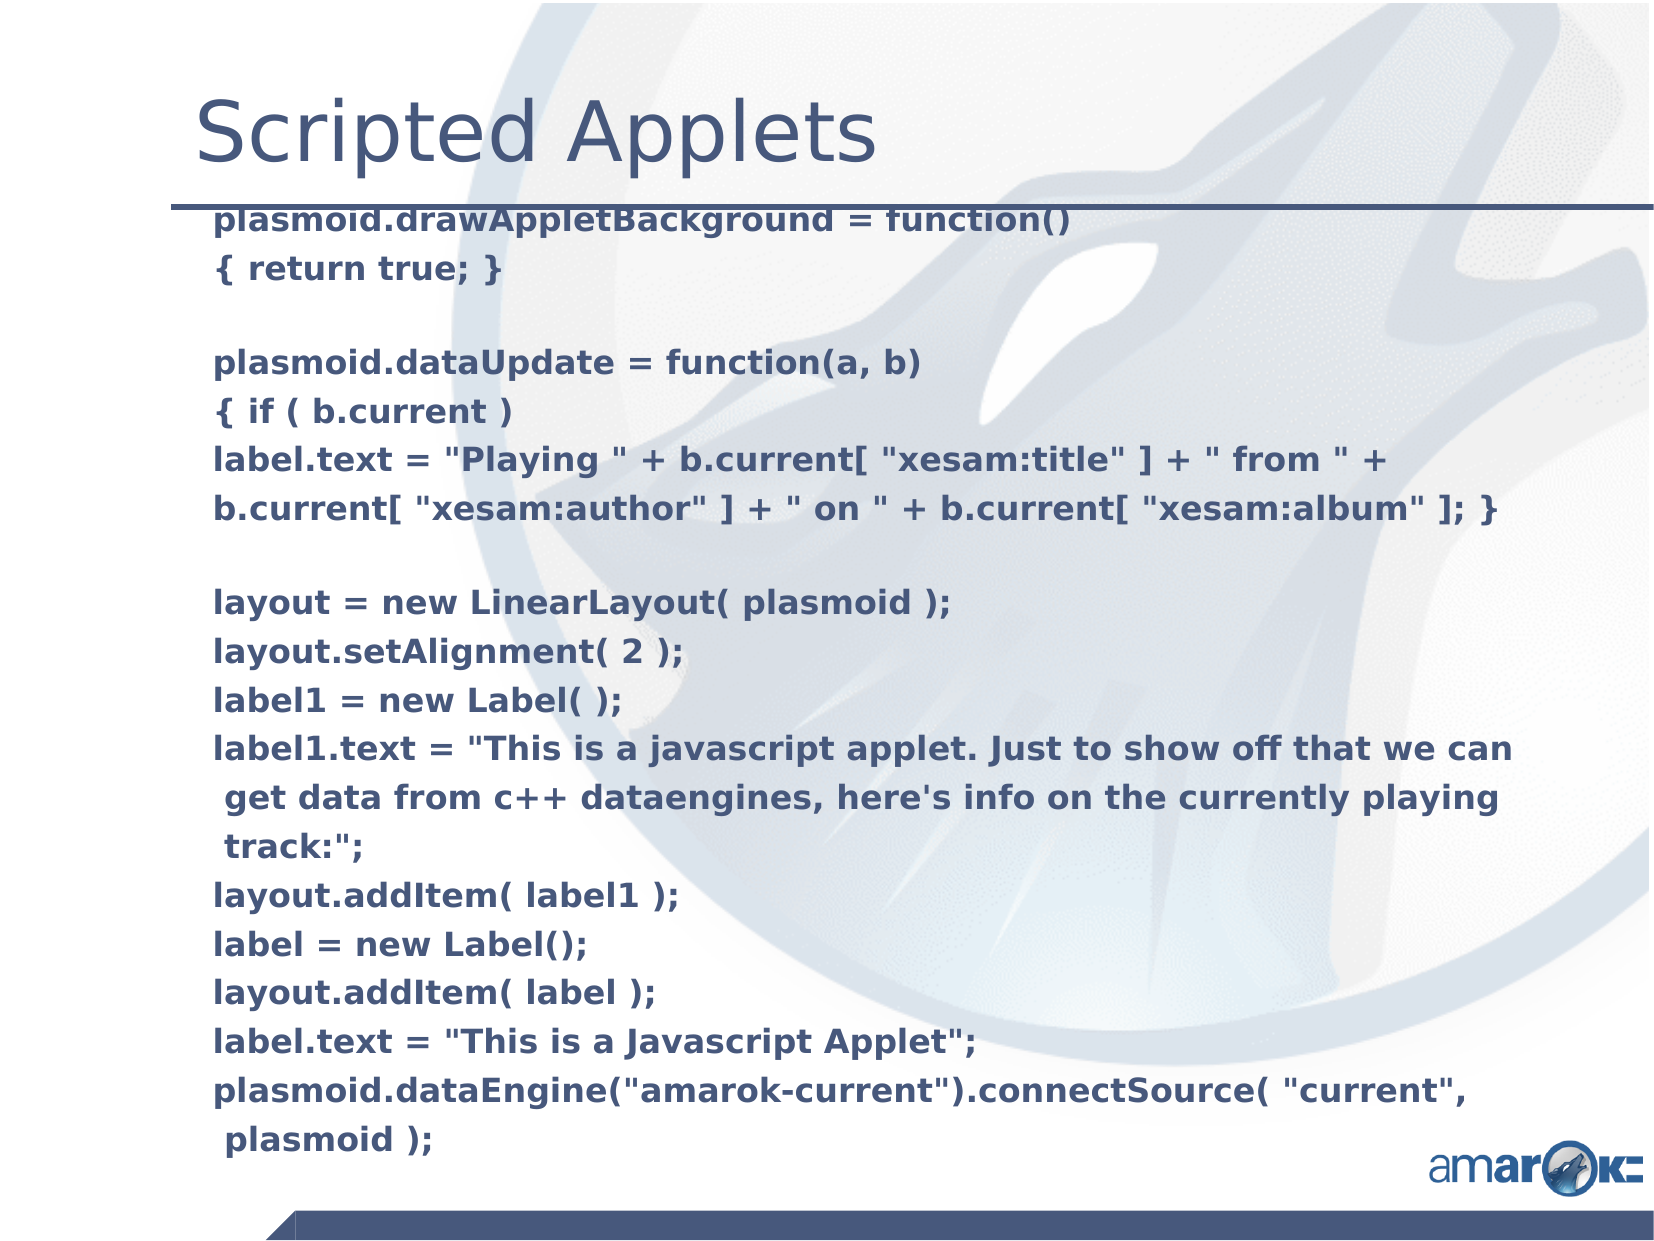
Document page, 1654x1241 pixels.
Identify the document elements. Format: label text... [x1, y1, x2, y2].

title Scripted Applets [194, 29, 1530, 237]
subtitle plasmoid.drawAppletBackground = function() { return true; } plasmoid.dataUpdate = function(a, b) { if ( b.current ) label.text = "Playing " + b.current[ "xesam:title" ] + " from " + b.current[ "xesam:author" ] + " on " + b.current[ "xesam:album" ]; } layout = new LinearLayout( plasmoid ); layout.setAlignment( 2 ); label1 = new Label( ); label1.text = "This is a javascript applet. Just to show off that we can get data from c++ dataengines, here's info on the currently playing track:"; layout.addItem( label1 ); label = new Label(); layout.addItem( label ); label.text = "This is a Javascript Applet"; plasmoid.dataEngine("amarok-current").connectSource( "current", plasmoid ); [212, 206, 1530, 1165]
picture [1417, 1127, 1652, 1210]
